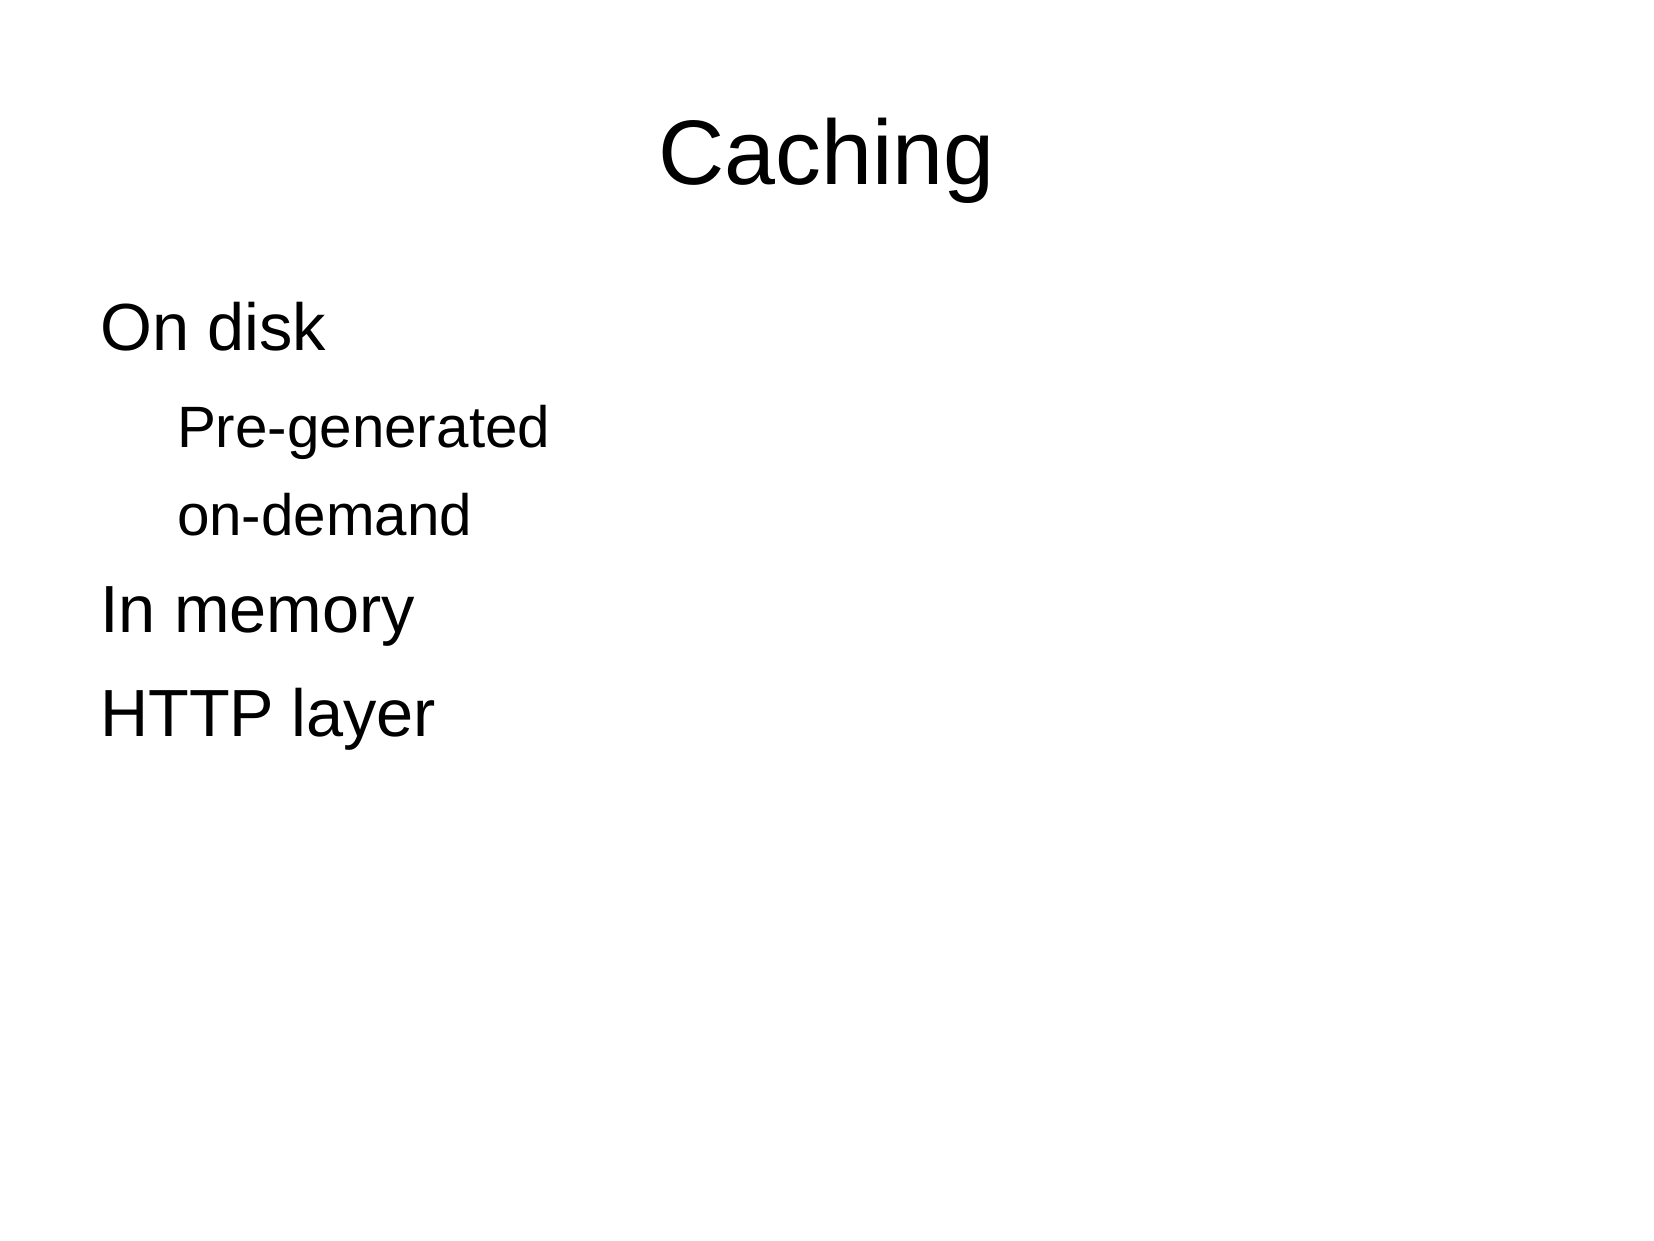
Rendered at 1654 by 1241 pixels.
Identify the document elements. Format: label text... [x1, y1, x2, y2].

title Caching [82, 49, 1571, 257]
list On disk Pre-generated on-demand In memory HTTP layer [82, 290, 1571, 1109]
